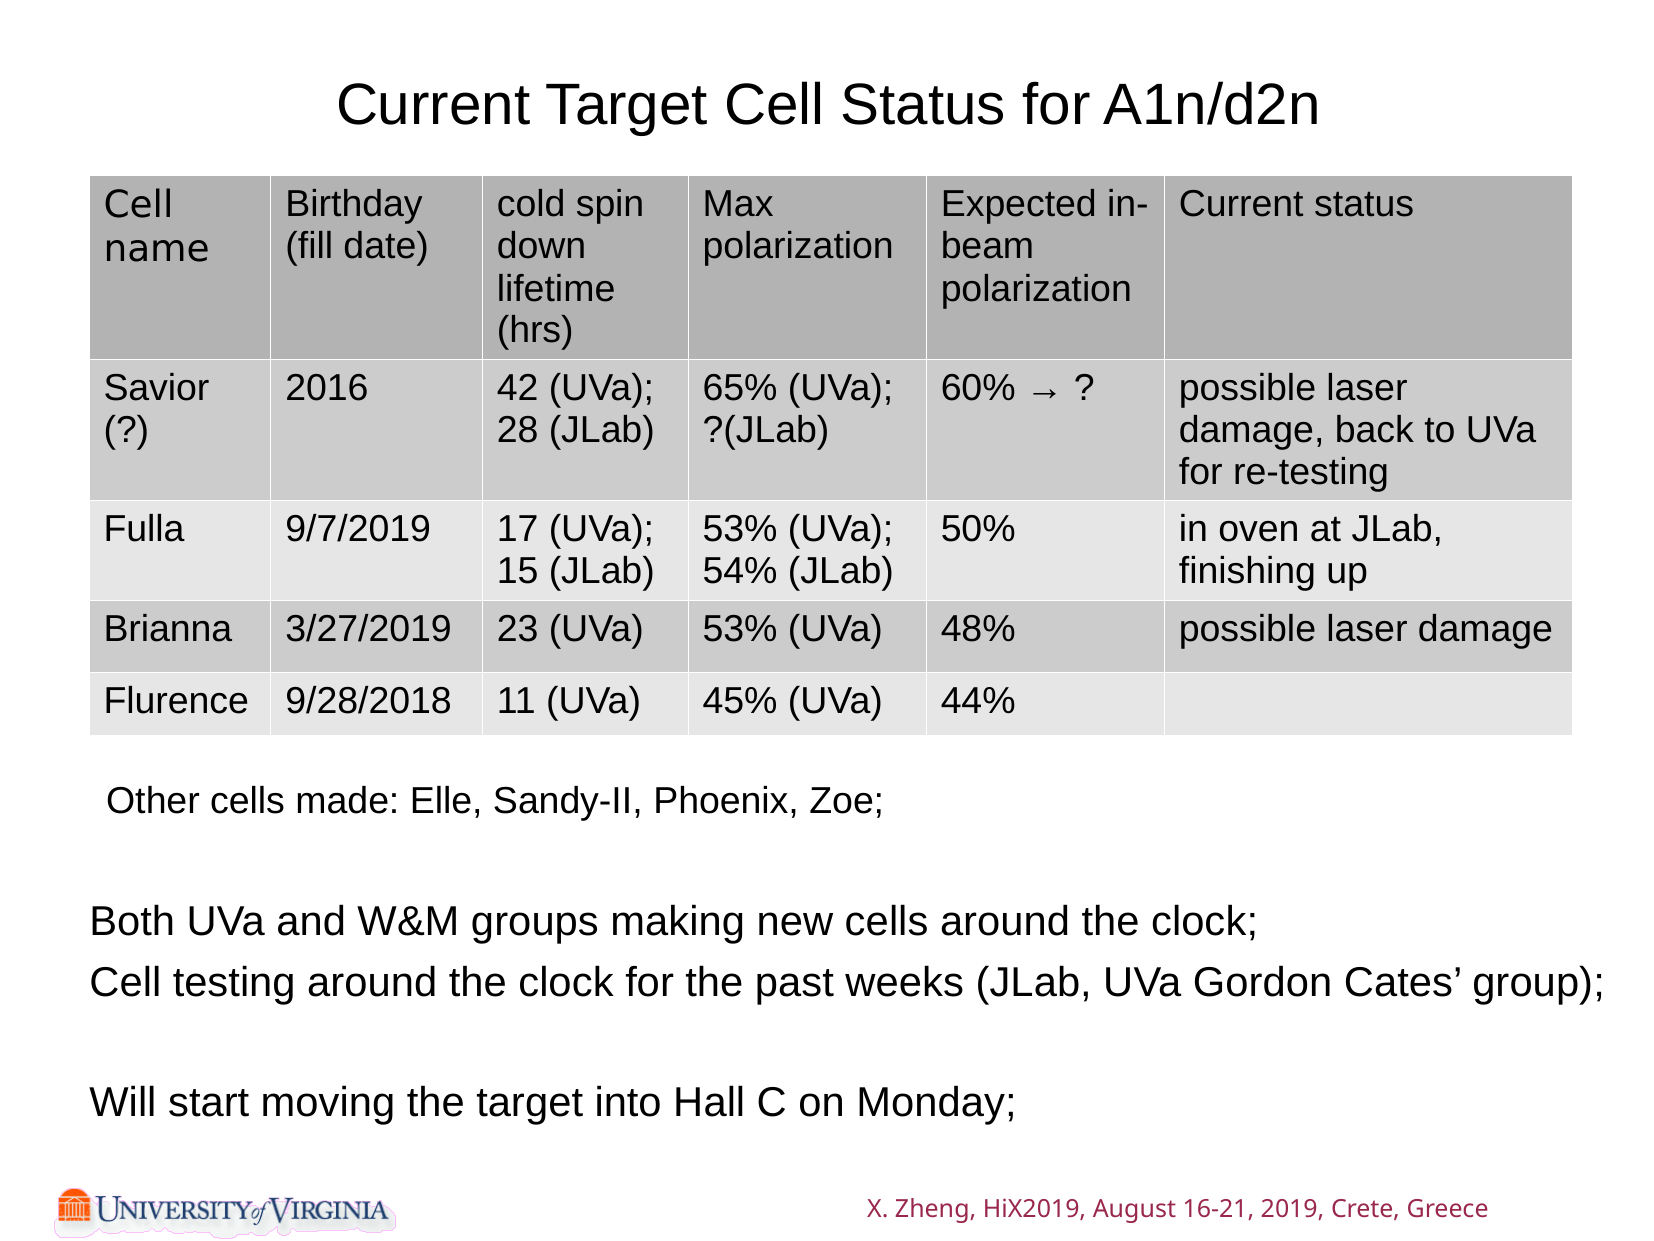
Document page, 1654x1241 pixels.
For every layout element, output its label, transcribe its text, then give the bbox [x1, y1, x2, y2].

table_cell 53% (UVa) [689, 601, 926, 672]
table_cell 44% [927, 673, 1164, 735]
title Current Target Cell Status for A1n/d2n [42, 54, 1616, 154]
table_cell Savior (?) [90, 360, 270, 500]
table_cell 53% (UVa); 54% (JLab) [689, 501, 926, 600]
table_cell 45% (UVa) [689, 673, 926, 735]
table_cell 9/28/2018 [271, 673, 482, 735]
table_cell 17 (UVa); 15 (JLab) [483, 501, 688, 600]
table_cell possible laser damage, back to UVa for re-testing [1165, 360, 1572, 500]
table_header Birthday (fill date) [271, 176, 482, 359]
table_cell 65% (UVa); ?(JLab) [689, 360, 926, 500]
table_cell [1165, 673, 1572, 735]
table_cell possible laser damage [1165, 601, 1572, 672]
table_header Current status [1165, 176, 1572, 359]
table_cell in oven at JLab, finishing up [1165, 501, 1572, 600]
table_cell 50% [927, 501, 1164, 600]
table_header Cell name [90, 176, 270, 359]
table_cell 42 (UVa); 28 (JLab) [483, 360, 688, 500]
table_cell Flurence [90, 673, 270, 735]
table_header cold spin down lifetime (hrs) [483, 176, 688, 359]
text_box Other cells made: Elle, Sandy-II, Phoenix, Zoe; [91, 772, 989, 834]
table_cell 3/27/2019 [271, 601, 482, 672]
table_cell 2016 [271, 360, 482, 500]
table_cell Brianna [90, 601, 270, 672]
title Both UVa and W&M groups making new cells around the clock; Cell testing around the clock for the past weeks (JLab, UVa Gordon Cates’ group); Will start moving the target into Hall C on Monday; [89, 868, 1625, 1141]
table_header Expected in-beam polarization [927, 176, 1164, 359]
table_cell 23 (UVa) [483, 601, 688, 672]
table_header Max polarization [689, 176, 926, 359]
table_cell Fulla [90, 501, 270, 600]
table_cell 11 (UVa) [483, 673, 688, 735]
table_cell 48% [927, 601, 1164, 672]
picture [35, 1171, 409, 1241]
table_cell 9/7/2019 [271, 501, 482, 600]
table_cell 60% → ? [927, 360, 1164, 500]
